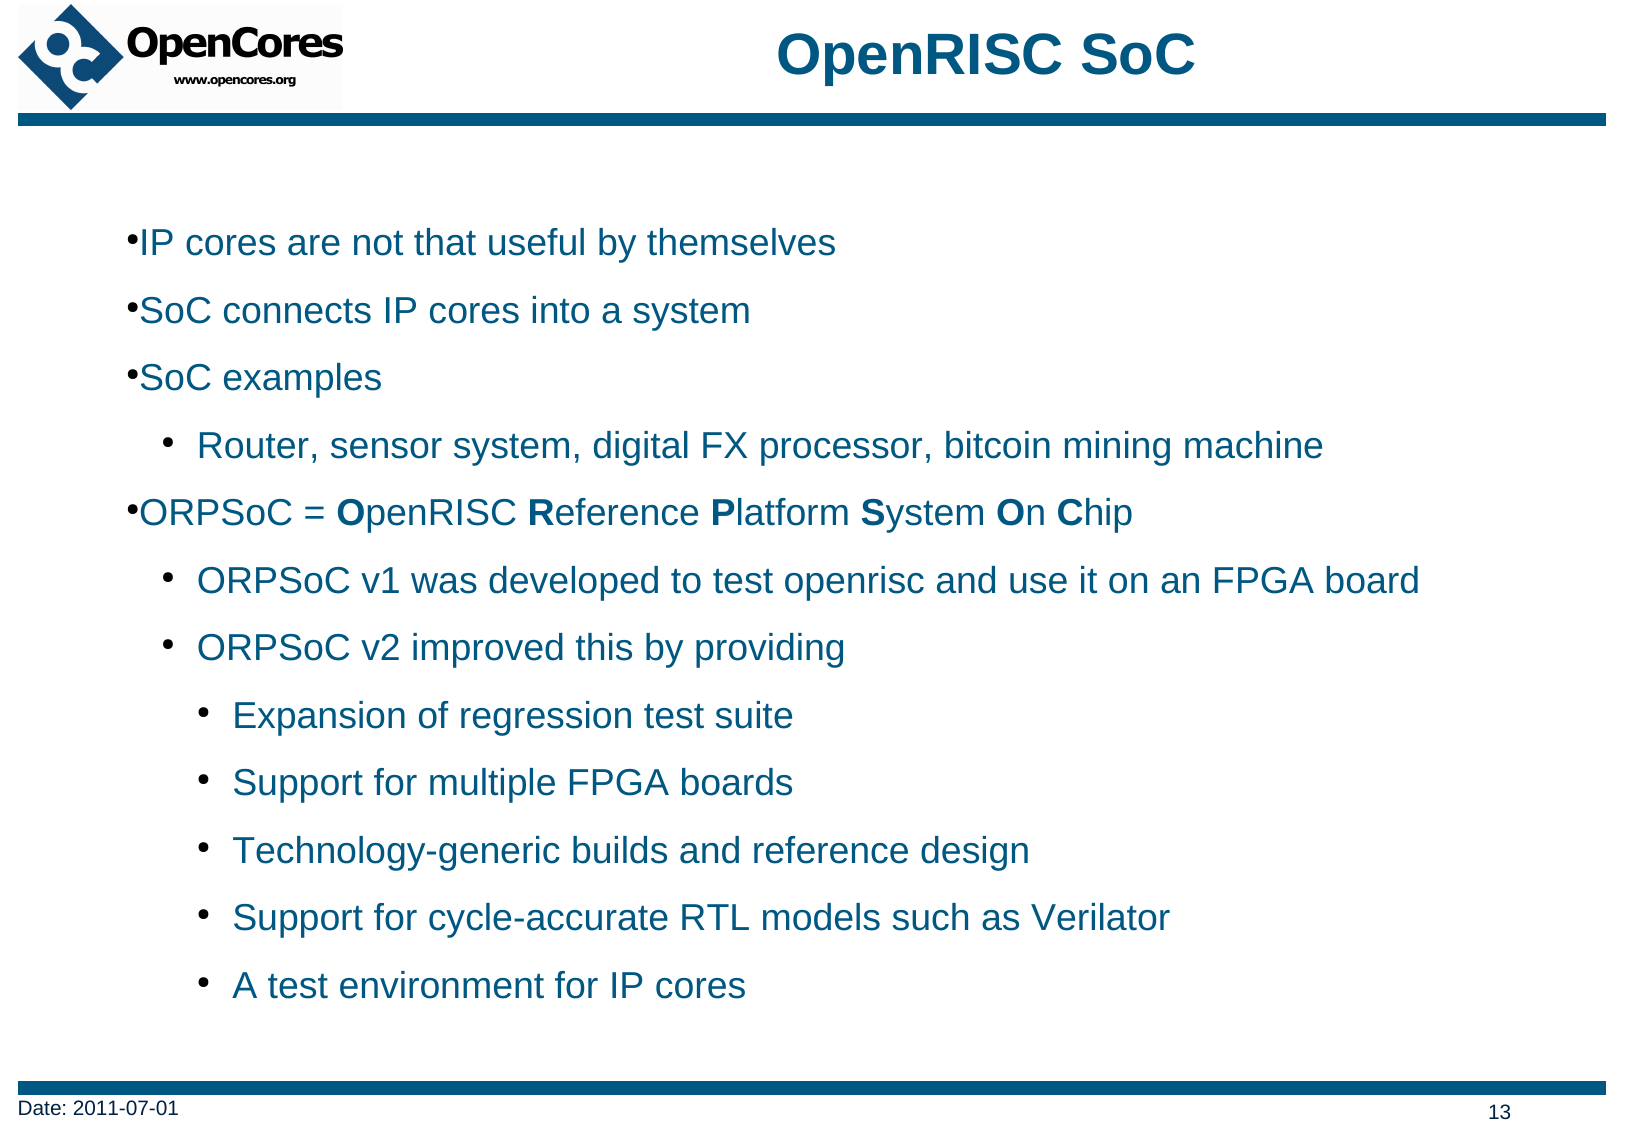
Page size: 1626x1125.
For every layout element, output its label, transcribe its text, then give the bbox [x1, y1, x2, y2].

text_box IP cores are not that useful by themselves SoC connects IP cores into a system SoC examples Router, sensor system, digital FX processor, bitcoin mining machine ORPSoC = OpenRISC Reference Platform System On Chip ORPSoC v1 was developed to test openrisc and use it on an FPGA board ORPSoC v2 improved this by providing Expansion of regression test suite Support for multiple FPGA boards Technology-generic builds and reference design Support for cycle-accurate RTL models such as Verilator A test environment for IP cores [111, 143, 1555, 1027]
picture [18, 4, 343, 110]
text_box OpenRISC SoC [347, 8, 1626, 89]
